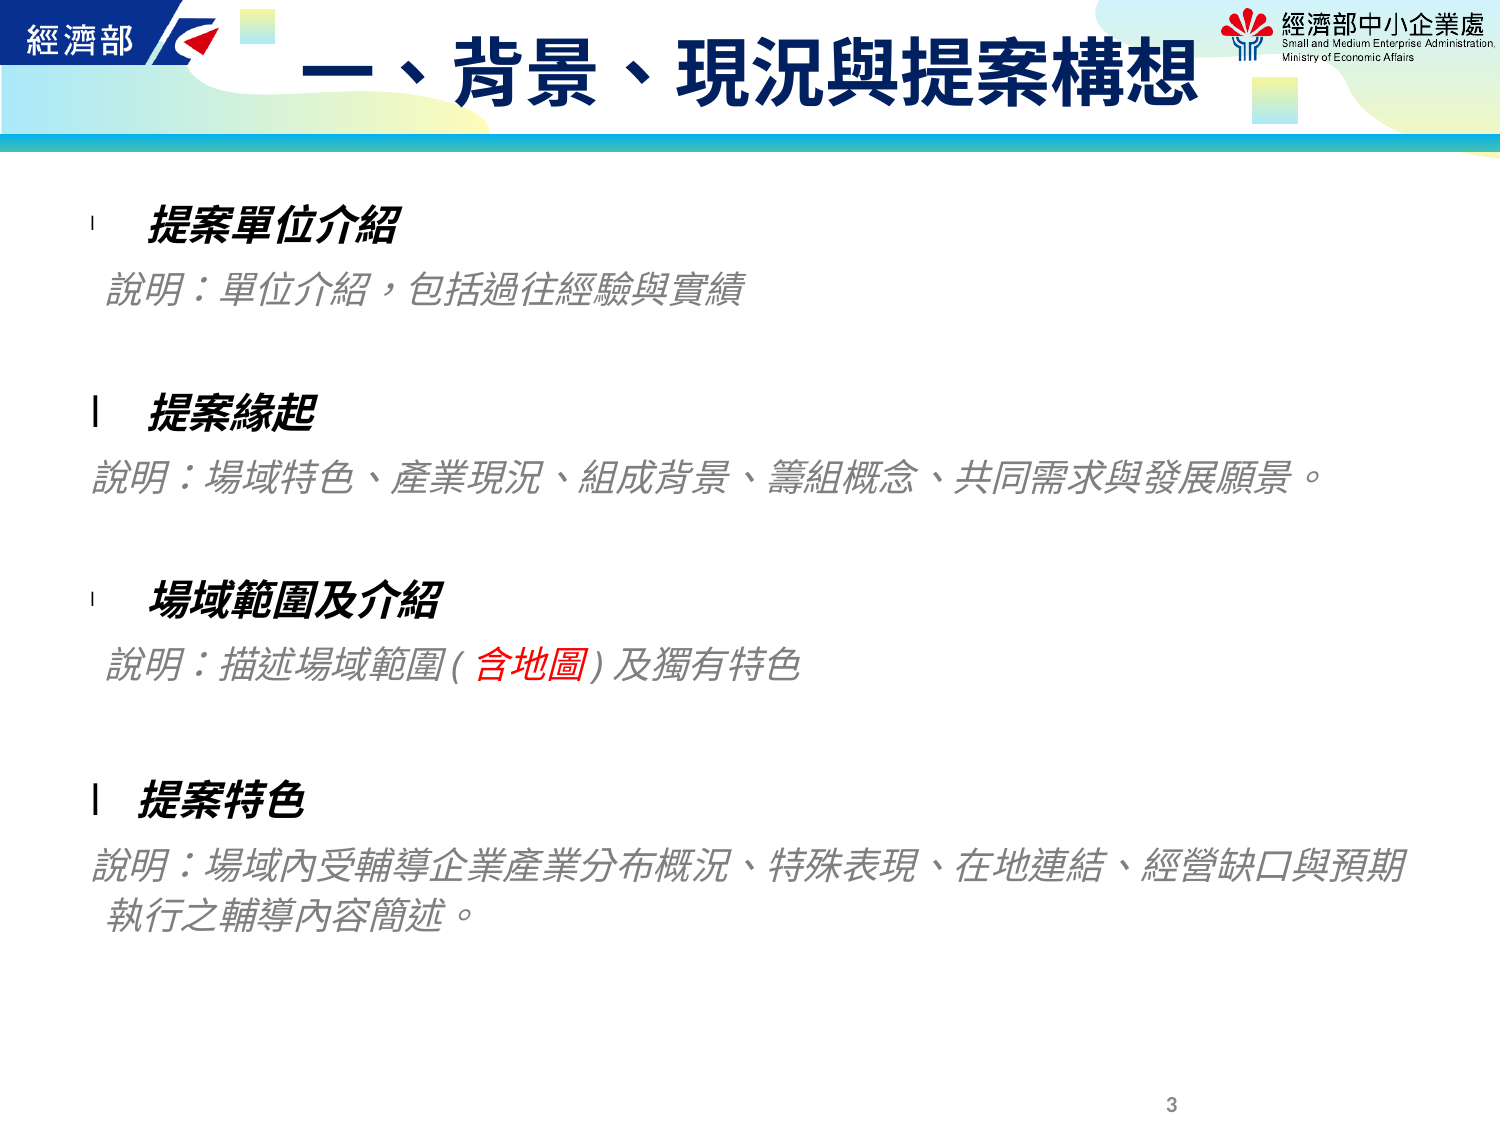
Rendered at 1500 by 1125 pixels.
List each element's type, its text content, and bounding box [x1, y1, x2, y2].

text_box 2 [1150, 1073, 1500, 1125]
text_box 提案單位介紹 說明：單位介紹，包括過往經驗與實績 提案緣起 說明：場域特色、產業現況、組成背景、籌組概念、共同需求與發展願景。 場域範圍及介紹 說明：描述場域範圍(含地圖)及獨有特色 提案特色 說明：場域內受輔導企業產業分布概況、特殊表現、在地連結、經營缺口與預期執行之輔導內容簡述。 [75, 191, 1426, 1074]
title 一、背景、現況與提案構想 [0, 0, 1500, 142]
